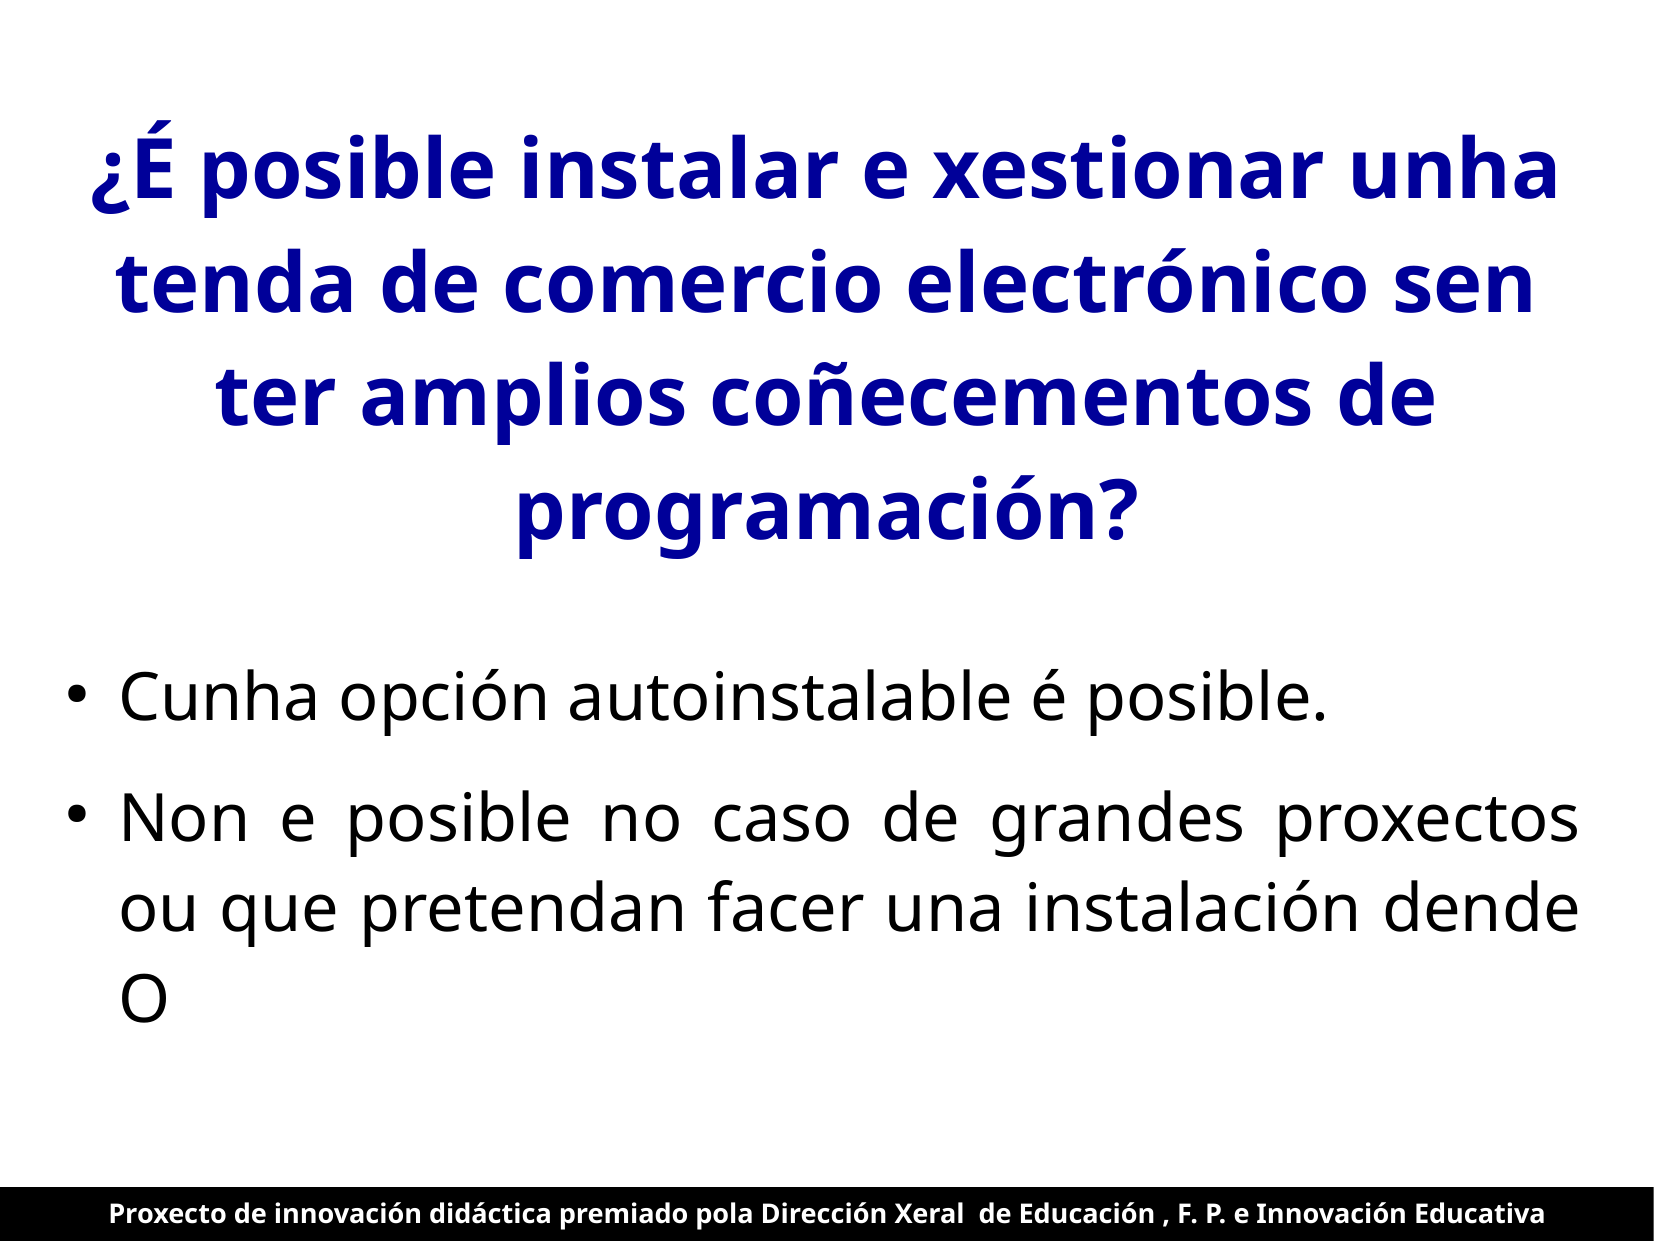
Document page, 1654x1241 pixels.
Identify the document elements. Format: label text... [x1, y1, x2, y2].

title ¿É posible instalar e xestionar unha tenda de comercio electrónico sen ter amplios coñecementos de programación? [59, 35, 1595, 638]
list Cunha opción autoinstalable é posible. Non e posible no caso de grandes proxectos ou que pretendan facer una instalación dende O [47, 649, 1583, 1040]
